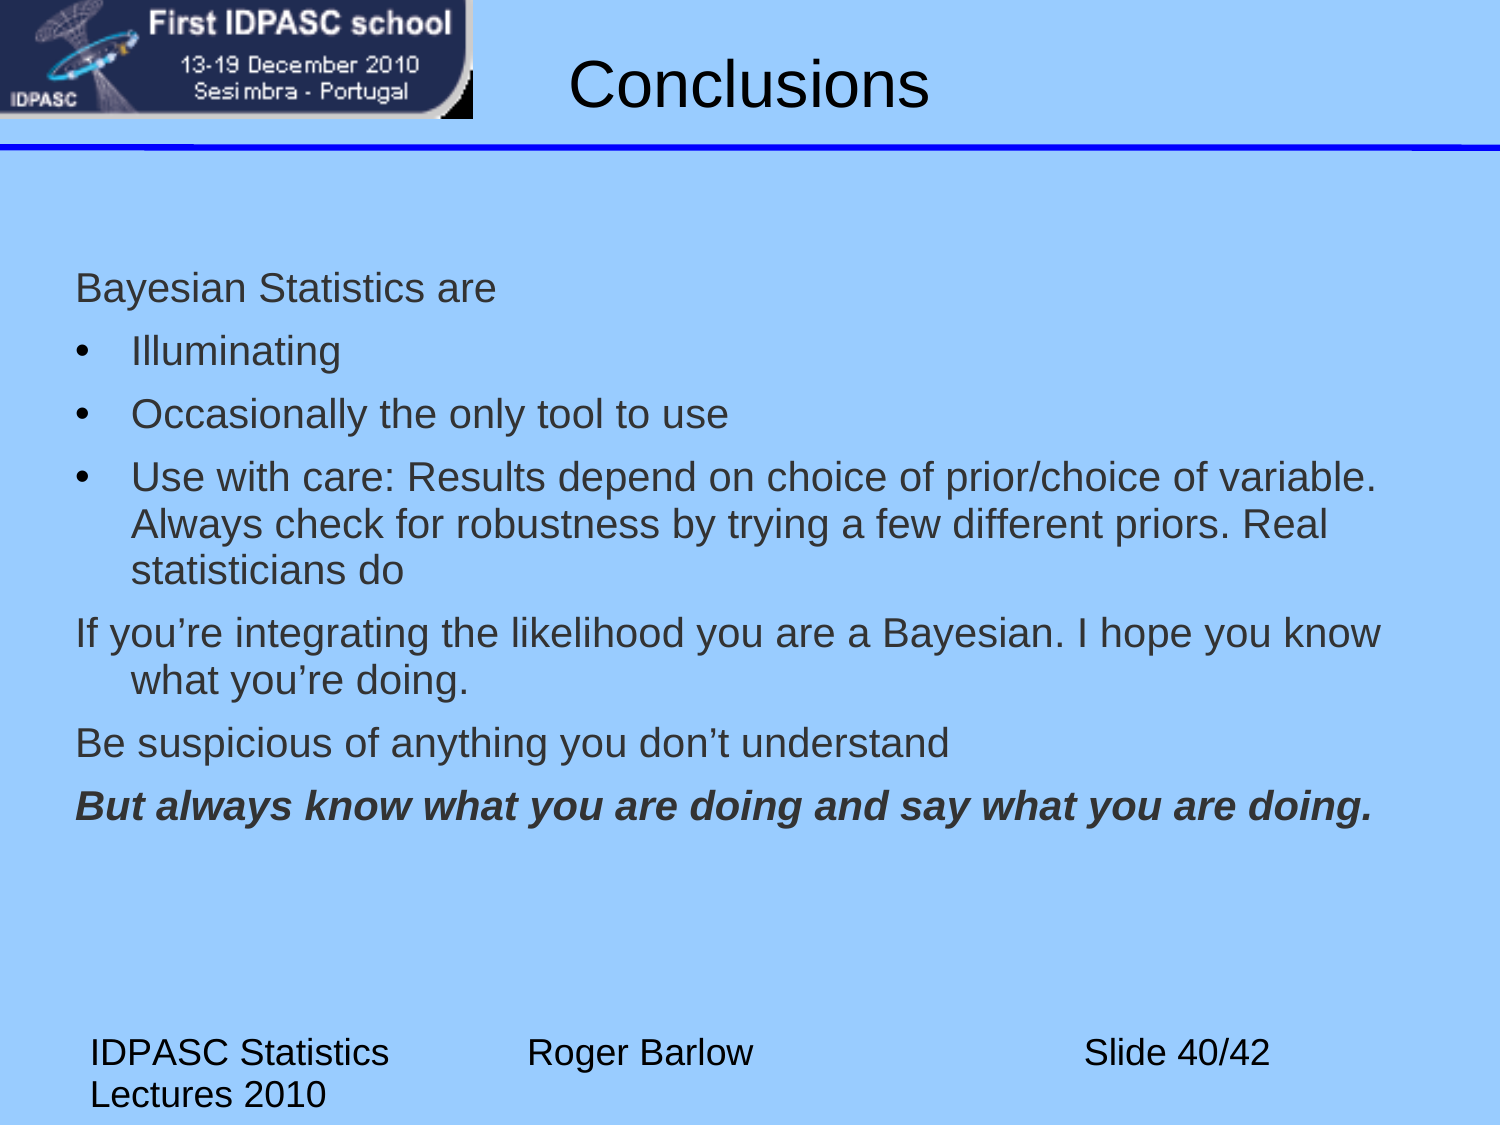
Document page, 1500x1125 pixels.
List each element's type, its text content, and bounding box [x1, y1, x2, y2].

title Conclusions [75, 41, 1426, 122]
picture [0, 0, 473, 119]
list Bayesian Statistics are Illuminating Occasionally the only tool to use Use with care: Results depend on choice of prior/choice of variable. Always check for robustness by trying a few different priors. Real statisticians do If you’re integrating the likelihood you are a Bayesian. I hope you know what you’re doing. Be suspicious of anything you don’t understand But always know what you are doing and say what you are doing. [74, 262, 1477, 1006]
